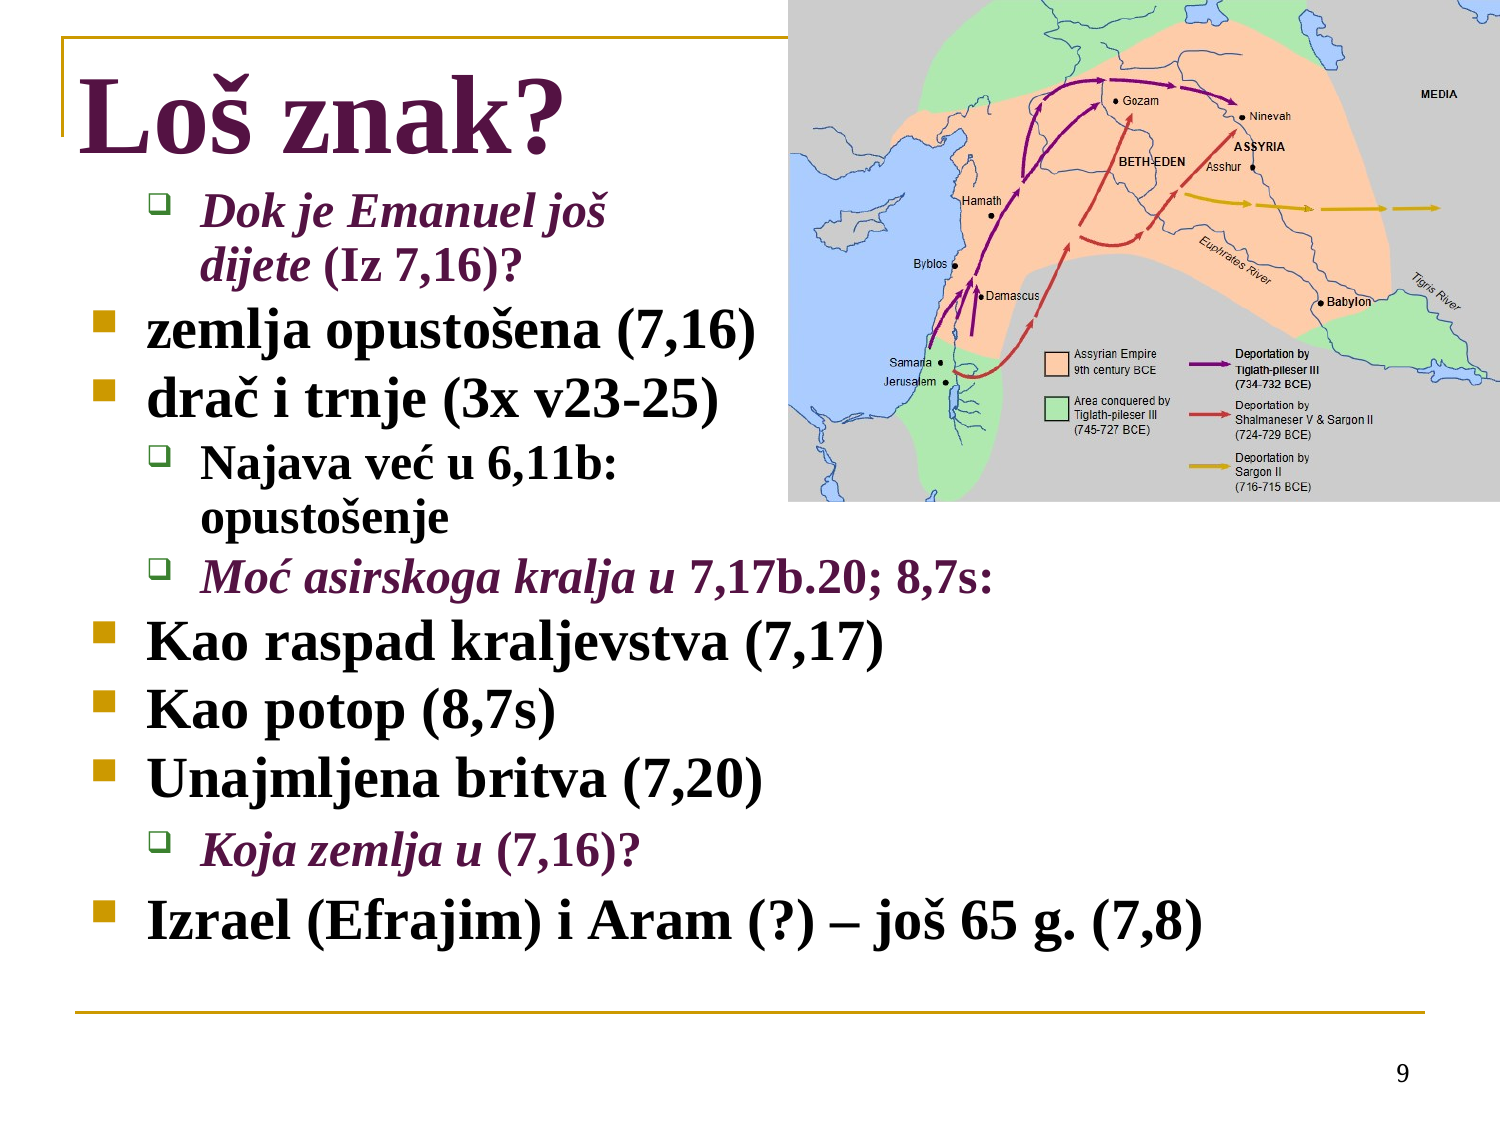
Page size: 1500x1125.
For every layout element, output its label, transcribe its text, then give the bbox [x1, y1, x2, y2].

title Loš znak? [63, 33, 788, 221]
text_box <number> [1074, 1024, 1426, 1100]
list Dok je Emanuel još dijete (Iz 7,16)? zemlja opustošena (7,16) drač i trnje (3x v23-25) Najava već u 6,11b: opustošenje Moć asirskoga kralja u 7,17b.20; 8,7s: Kao raspad kraljevstva (7,17) Kao potop (8,7s) Unajmljena britva (7,20) Koja zemlja u (7,16)? Izrael (Efrajim) i Aram (?) – još 65 g. (7,8) [75, 177, 1329, 1006]
picture [788, 0, 1500, 502]
